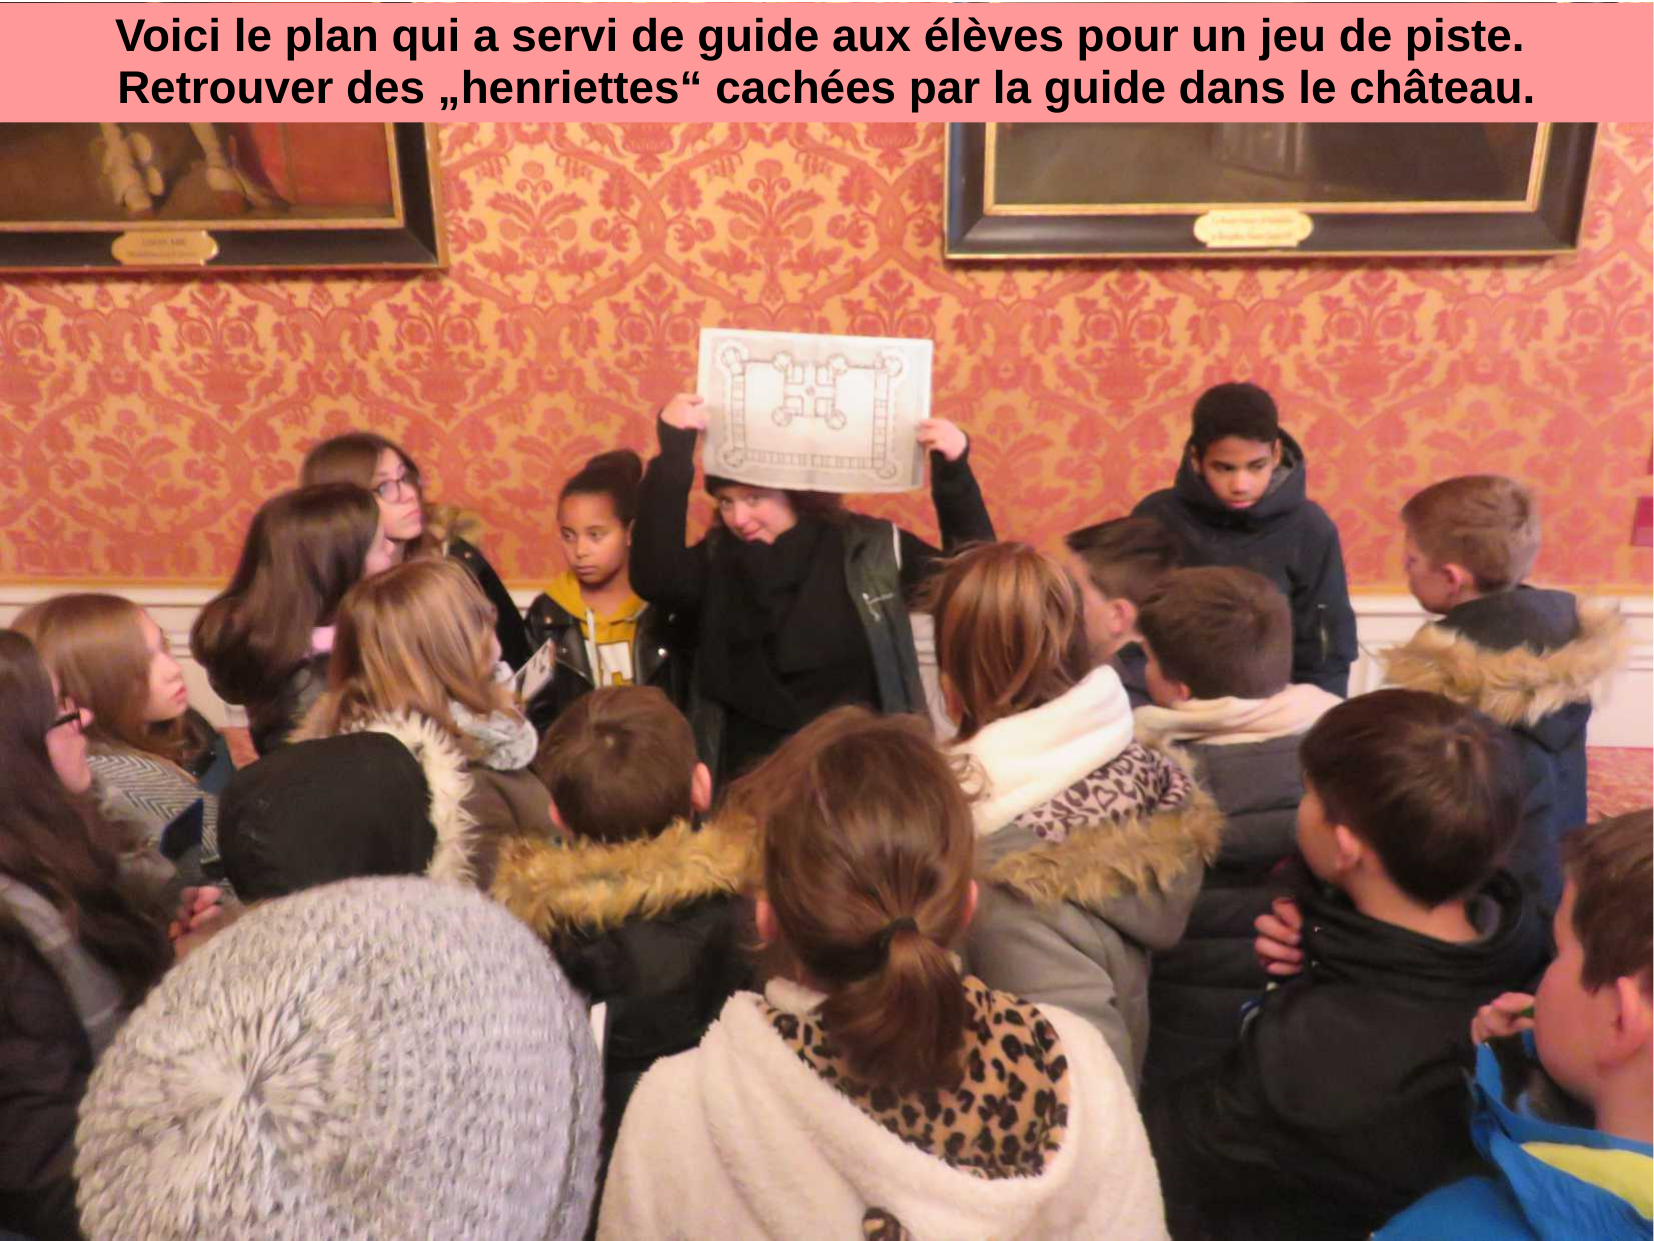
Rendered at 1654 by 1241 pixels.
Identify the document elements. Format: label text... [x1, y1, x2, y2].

picture [0, 123, 1654, 1241]
text_box Voici le plan qui a servi de guide aux élèves pour un jeu de piste. Retrouver des „henriettes“ cachées par la guide dans le château. [0, 3, 1654, 123]
